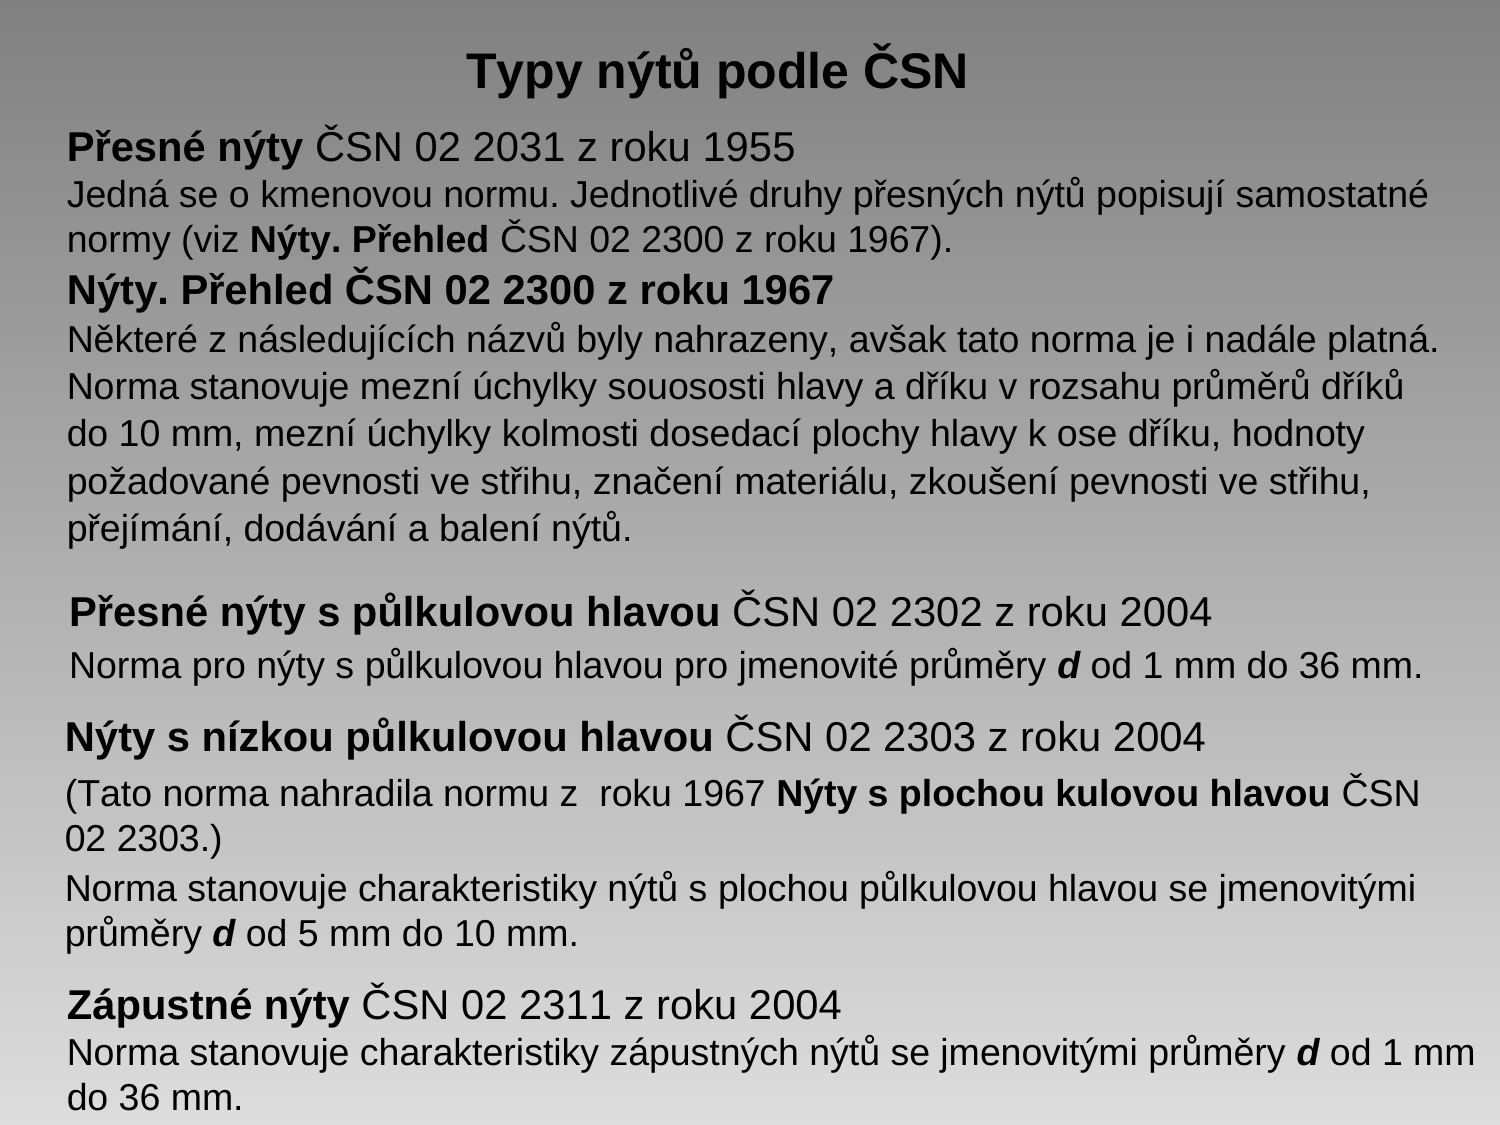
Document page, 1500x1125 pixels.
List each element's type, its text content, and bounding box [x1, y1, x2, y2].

text_box Zápustné nýty ČSN 02 2311 z roku 2004 Norma stanovuje charakteristiky zápustných nýtů se jmenovitými průměry d od 1 mm do 36 mm. [52, 969, 1500, 1125]
text_box Přesné nýty ČSN 02 2031 z roku 1955 Jedná se o kmenovou normu. Jednotlivé druhy přesných nýtů popisují samostatné normy (viz Nýty. Přehled ČSN 02 2300 z roku 1967). Nýty. Přehled ČSN 02 2300 z roku 1967 Některé z následujících názvů byly nahrazeny, avšak tato norma je i nadále platná. Norma stanovuje mezní úchylky souososti hlavy a dříku v rozsahu průměrů dříků do 10 mm, mezní úchylky kolmosti dosedací plochy hlavy k ose dříku, hodnoty požadované pevnosti ve střihu, značení materiálu, zkoušení pevnosti ve střihu, přejímání, dodávání a balení nýtů. [52, 112, 1500, 602]
text_box Přesné nýty s půlkulovou hlavou ČSN 02 2302 z roku 2004 Norma pro nýty s půlkulovou hlavou pro jmenovité průměry d od 1 mm do 36 mm. [54, 577, 1500, 695]
text_box Nýty s nízkou půlkulovou hlavou ČSN 02 2303 z roku 2004 (Tato norma nahradila normu z roku 1967 Nýty s plochou kulovou hlavou ČSN 02 2303.) Norma stanovuje charakteristiky nýtů s plochou půlkulovou hlavou se jmenovitými průměry d od 5 mm do 10 mm. [49, 702, 1500, 962]
text_box Typy nýtů podle ČSN [124, 31, 1311, 107]
